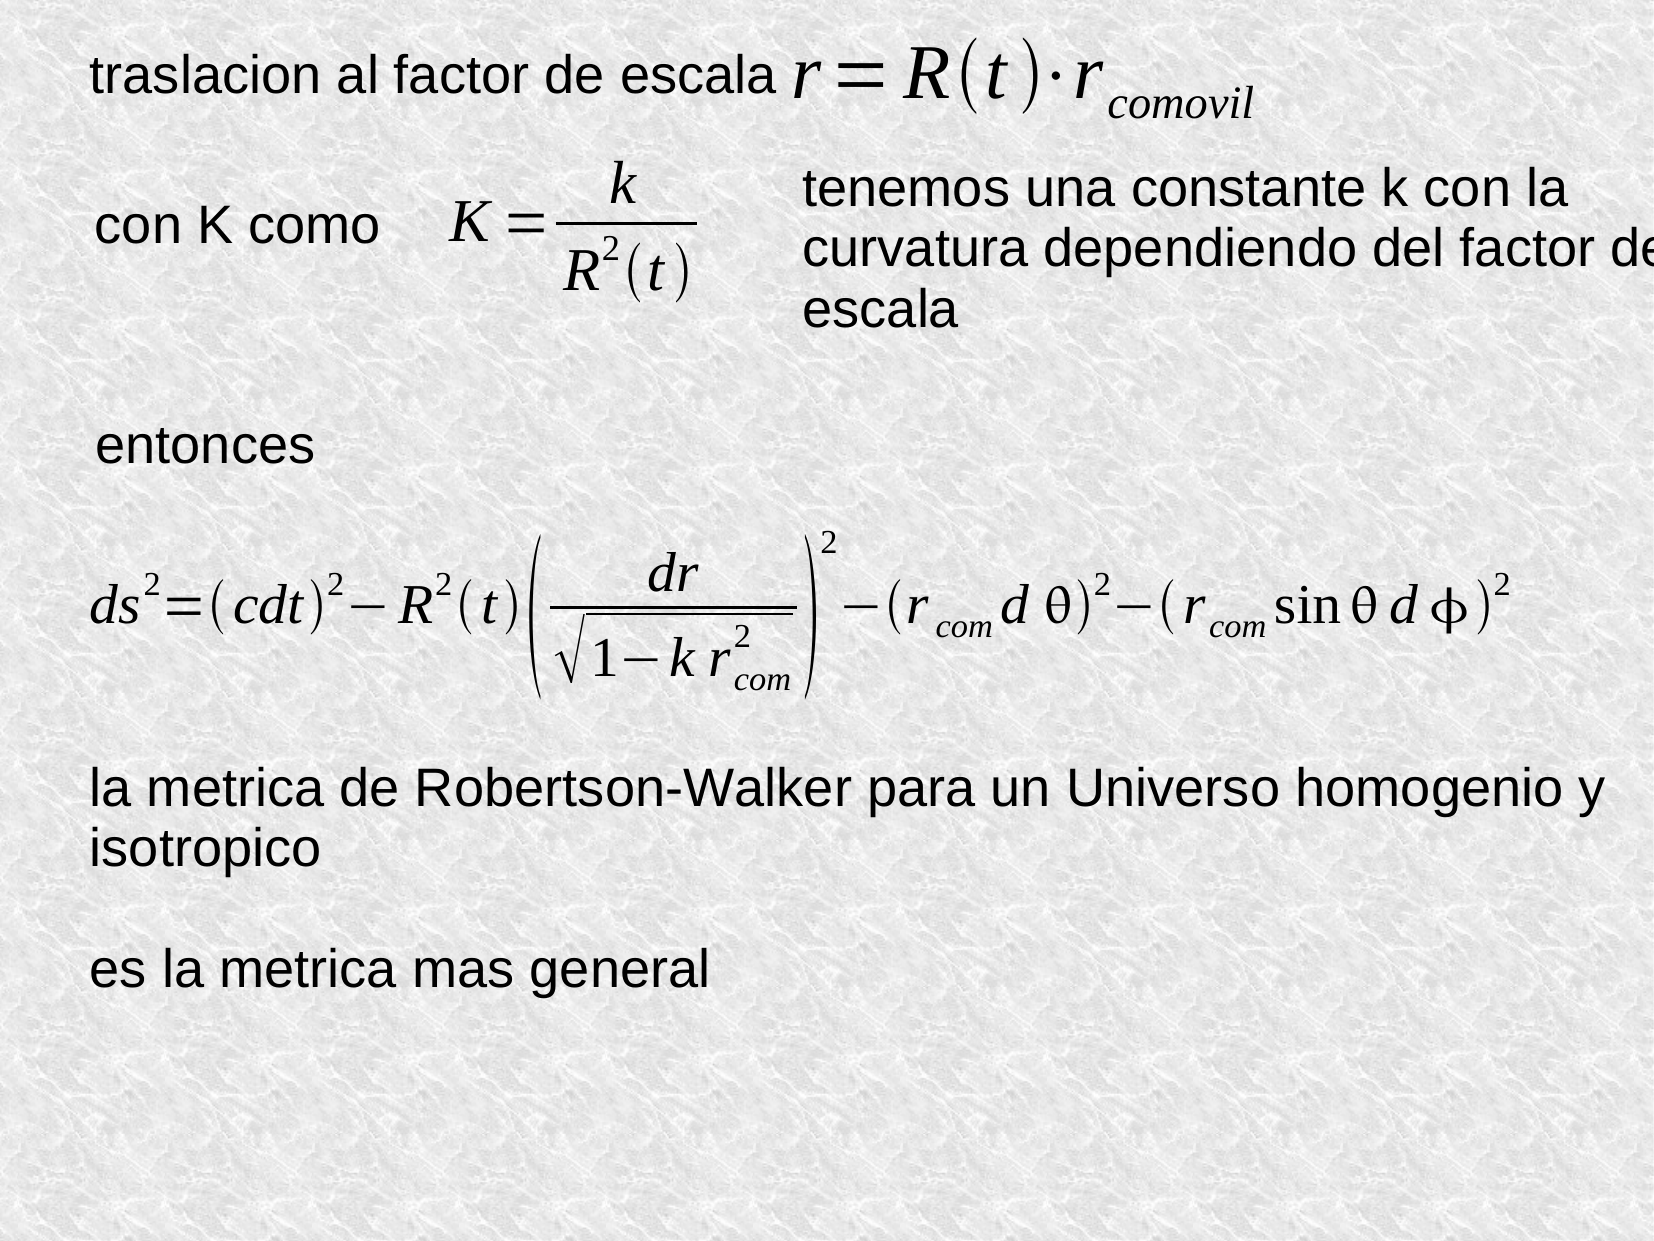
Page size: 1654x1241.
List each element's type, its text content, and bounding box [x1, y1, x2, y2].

chart [75, 525, 1523, 704]
text_box entonces [80, 407, 301, 488]
chart [430, 150, 713, 305]
picture [1647, 253, 1654, 263]
text_box traslacion al factor de escala [75, 37, 718, 118]
picture [1647, 241, 1654, 249]
picture [0, 0, 1654, 1241]
text_box la metrica de Robertson-Walker para un Universo homogenio y isotropico es la metrica mas general [75, 750, 1485, 1027]
text_box con K como [79, 187, 376, 268]
chart [772, 31, 1276, 129]
text_box tenemos una constante k con la curvatura dependiendo del factor de escala [787, 150, 1598, 362]
